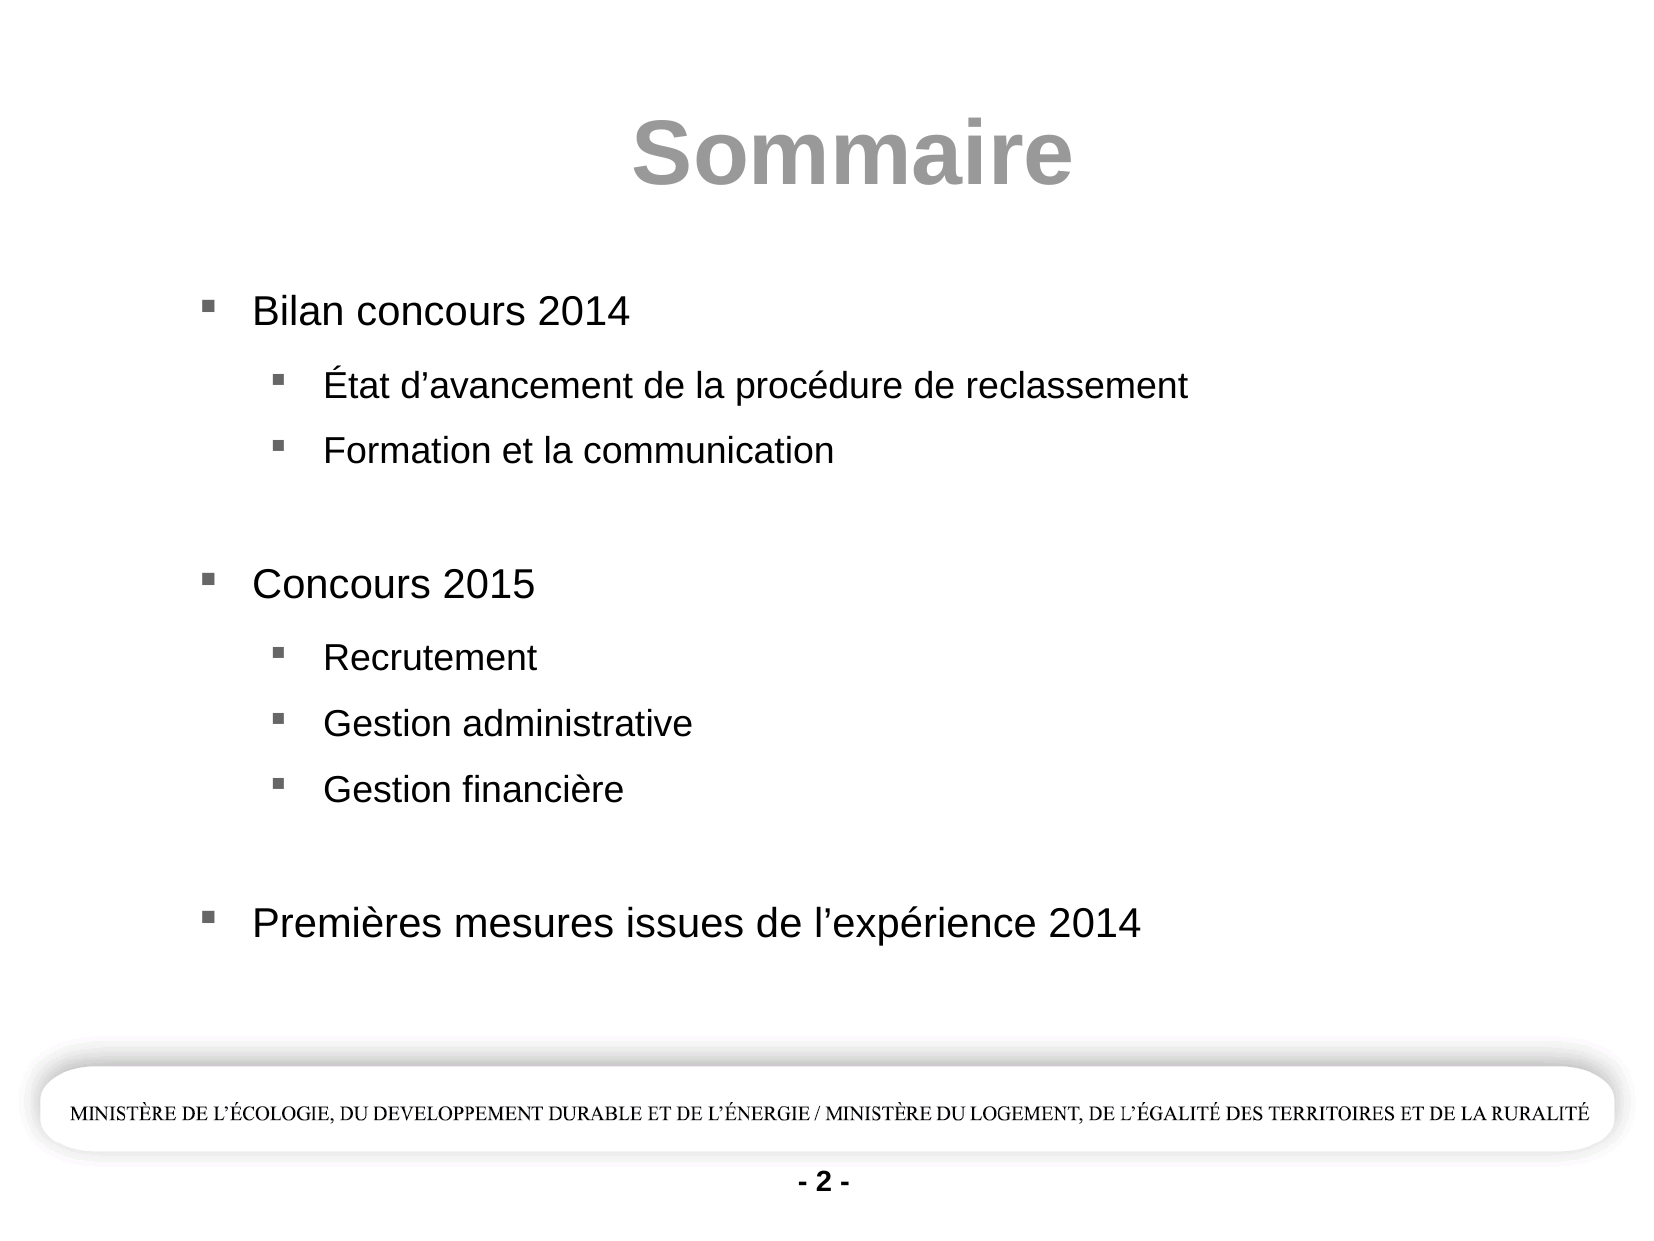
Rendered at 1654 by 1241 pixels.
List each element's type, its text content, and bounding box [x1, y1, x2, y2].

title Sommaire [136, 56, 1571, 250]
picture [0, 1018, 1654, 1184]
list Bilan concours 2014 État d’avancement de la procédure de reclassement Formation et la communication Concours 2015 Recrutement Gestion administrative Gestion financière Premières mesures issues de l’expérience 2014 [181, 288, 1511, 1155]
